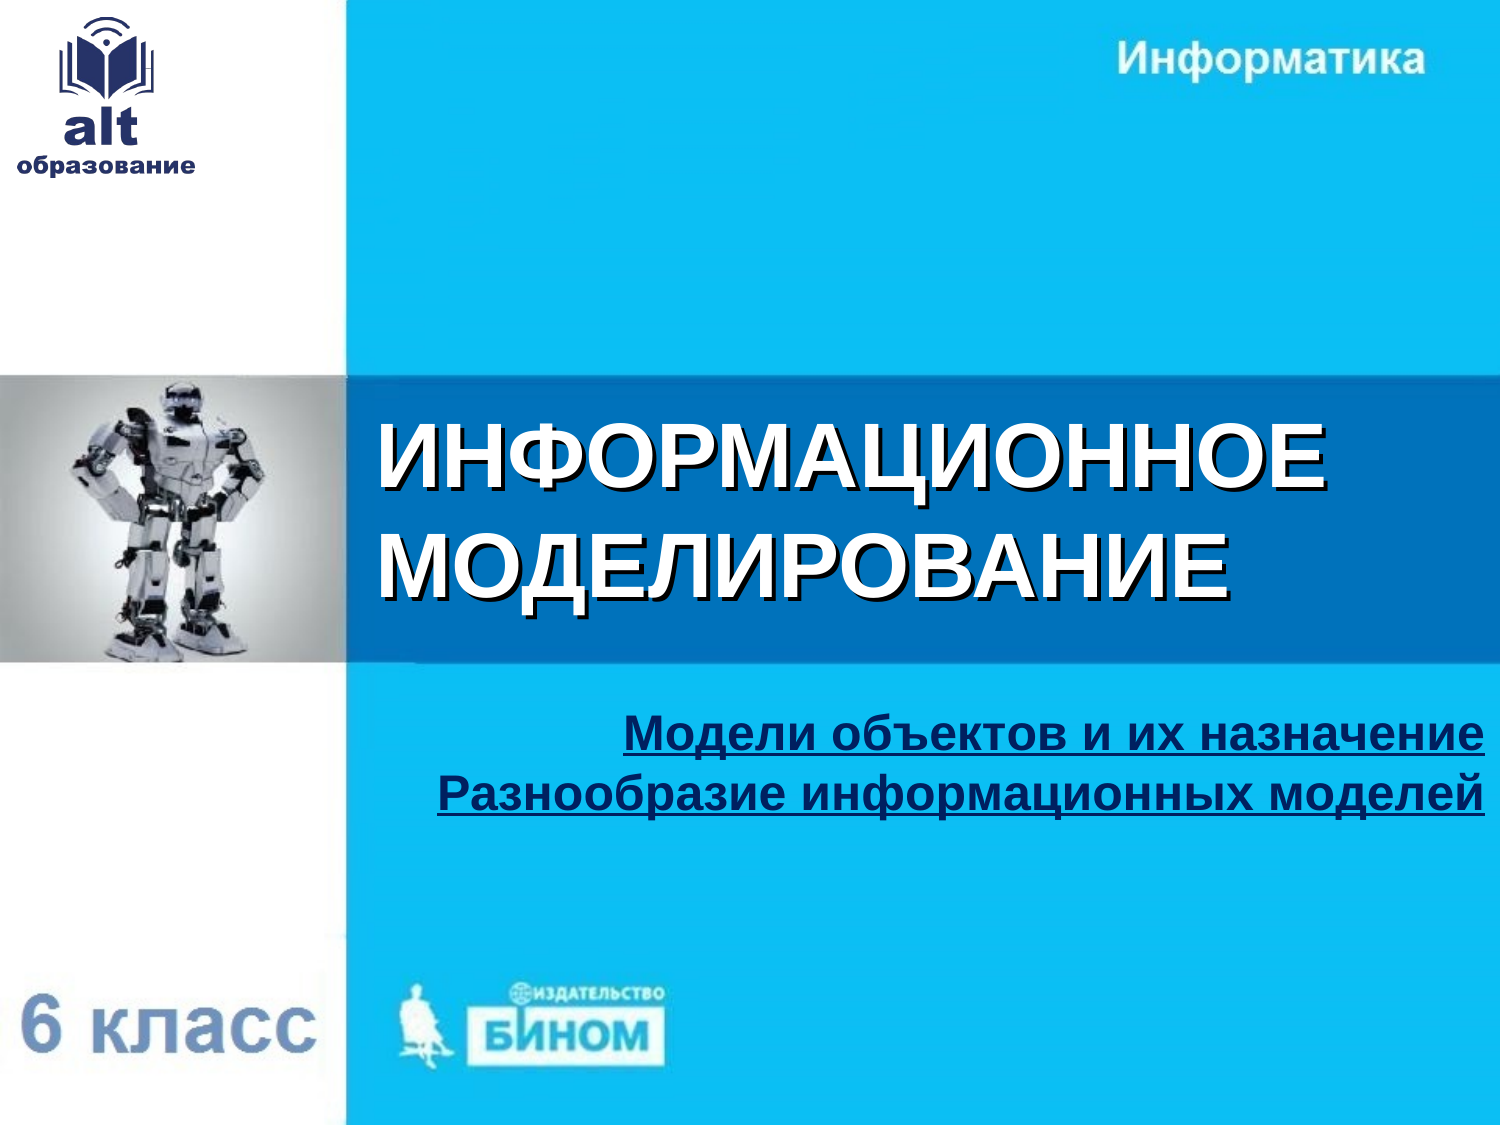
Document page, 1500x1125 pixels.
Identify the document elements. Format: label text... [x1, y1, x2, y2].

picture [393, 977, 671, 1073]
picture [0, 0, 1500, 1125]
picture [1115, 37, 1428, 86]
text_box Модели объектов и их назначение Разнообразие информационных моделей [386, 692, 1500, 828]
title ИНФОРМАЦИОННОЕ МОДЕЛИРОВАНИЕ [360, 385, 1412, 627]
